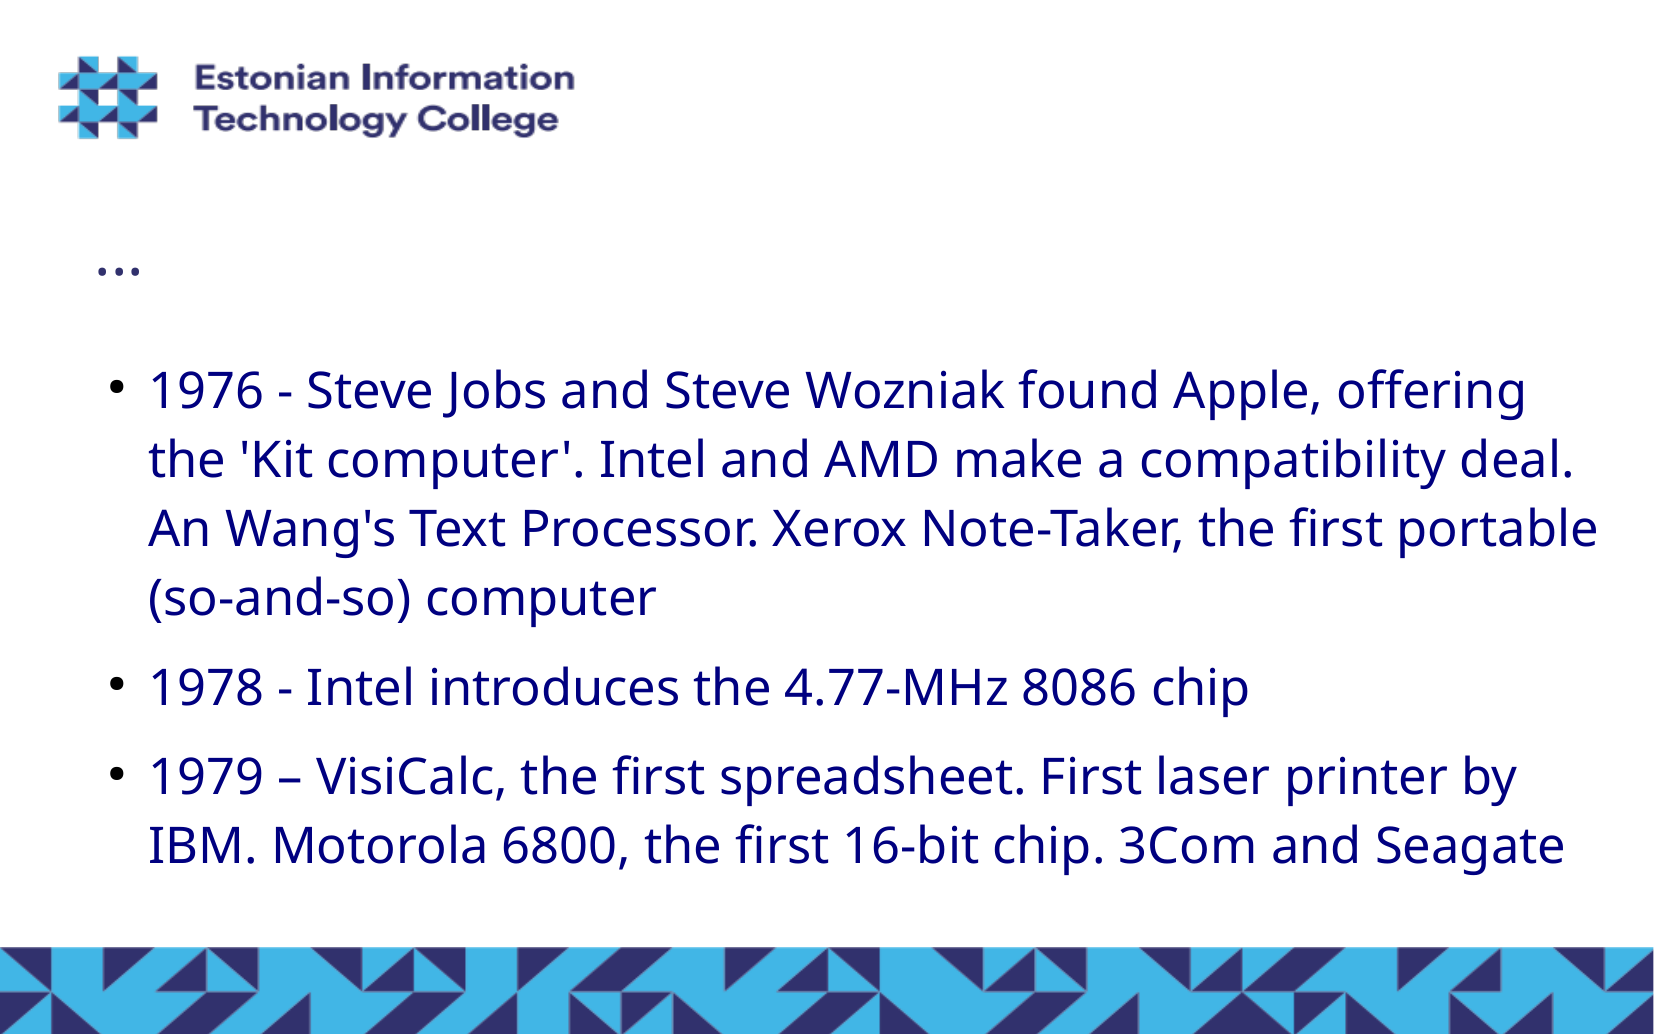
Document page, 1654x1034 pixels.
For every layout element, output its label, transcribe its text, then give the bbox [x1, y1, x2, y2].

list 1976 - Steve Jobs and Steve Wozniak found Apple, offering the 'Kit computer'. Intel and AMD make a compatibility deal. An Wang's Text Processor. Xerox Note-Taker, the first portable (so-and-so) computer 1978 - Intel introduces the 4.77-MHz 8086 chip 1979 – VisiCalc, the first spreadsheet. First laser printer by IBM. Motorola 6800, the first 16-bit chip. 3Com and Seagate [94, 354, 1607, 922]
title ... [94, 165, 1231, 338]
